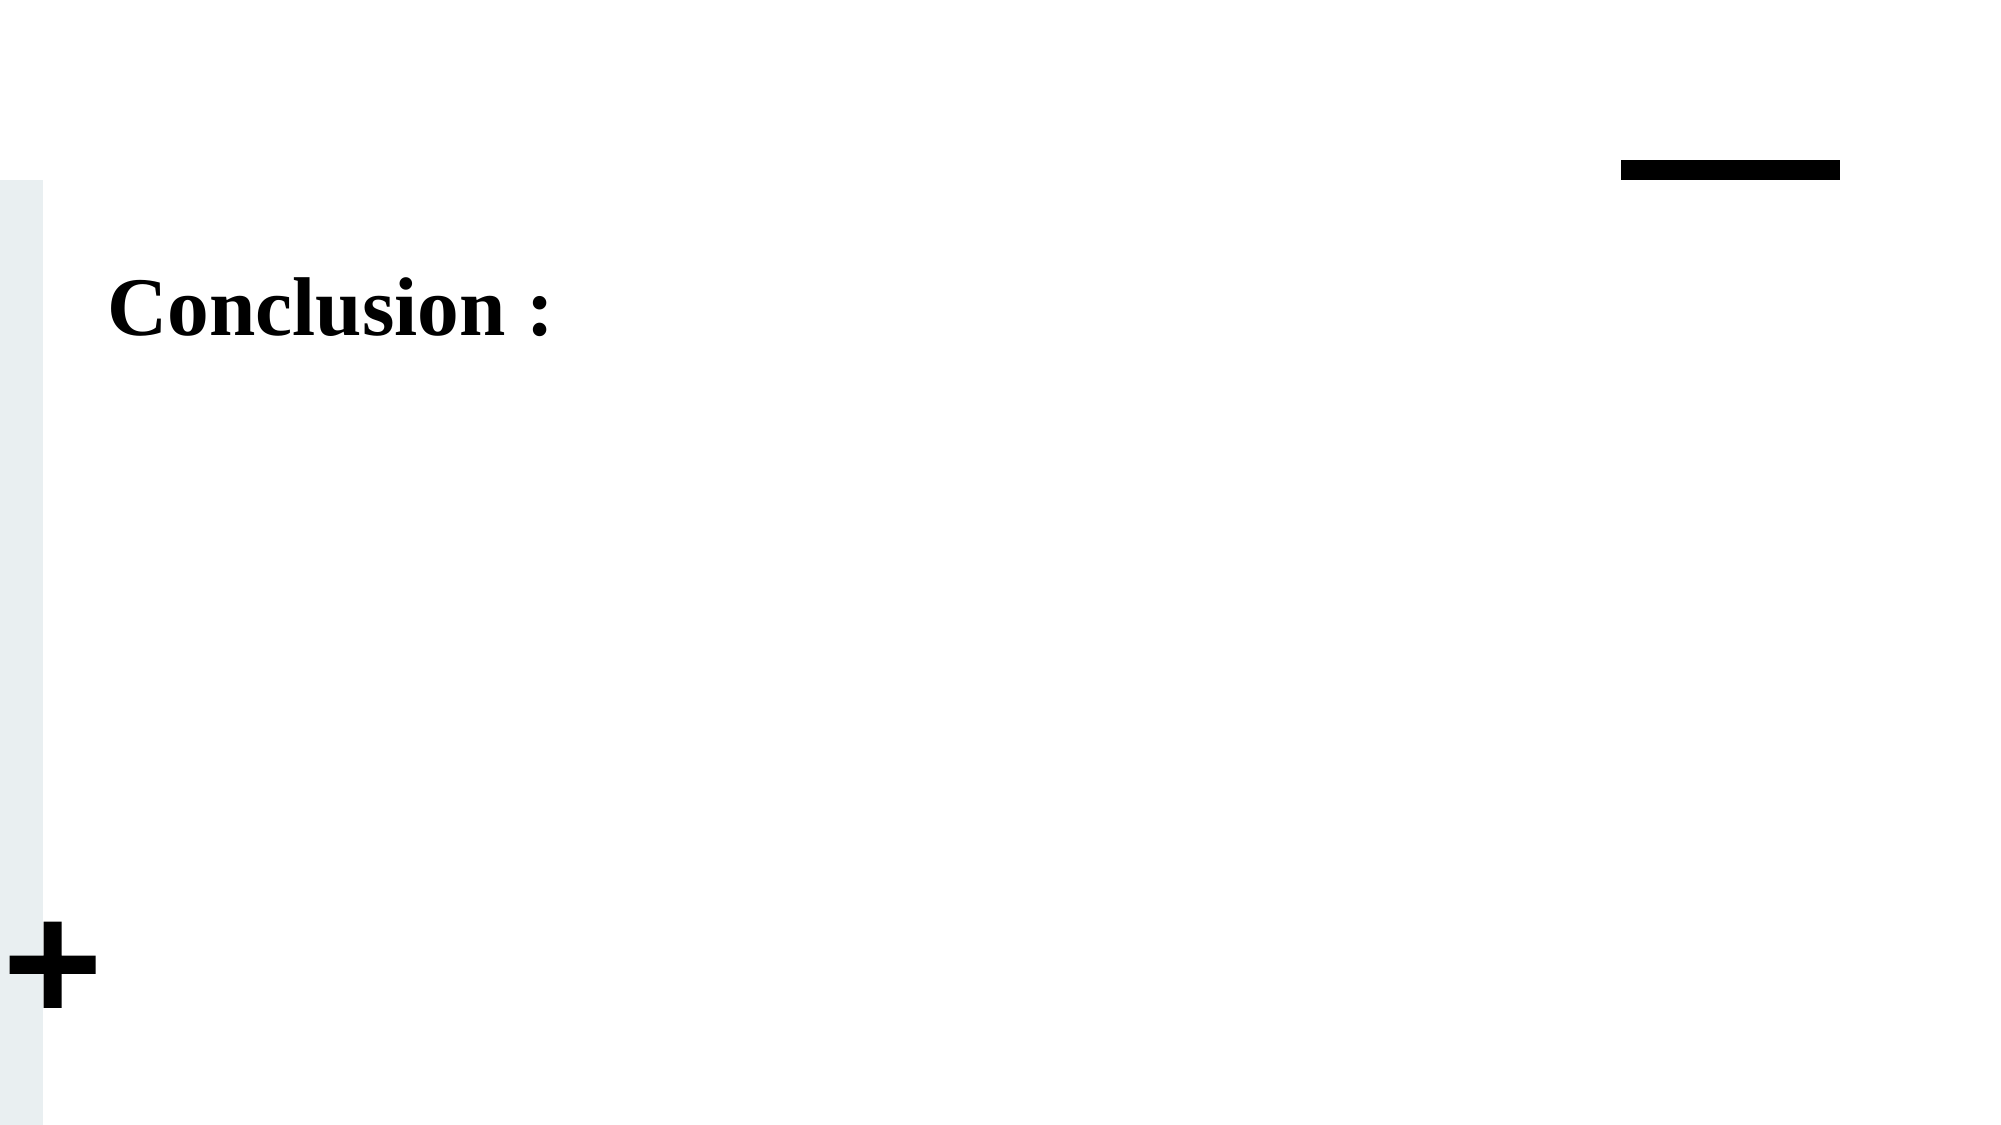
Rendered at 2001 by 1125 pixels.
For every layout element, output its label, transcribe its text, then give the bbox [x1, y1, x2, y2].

list Conclusion : [92, 194, 1930, 1073]
